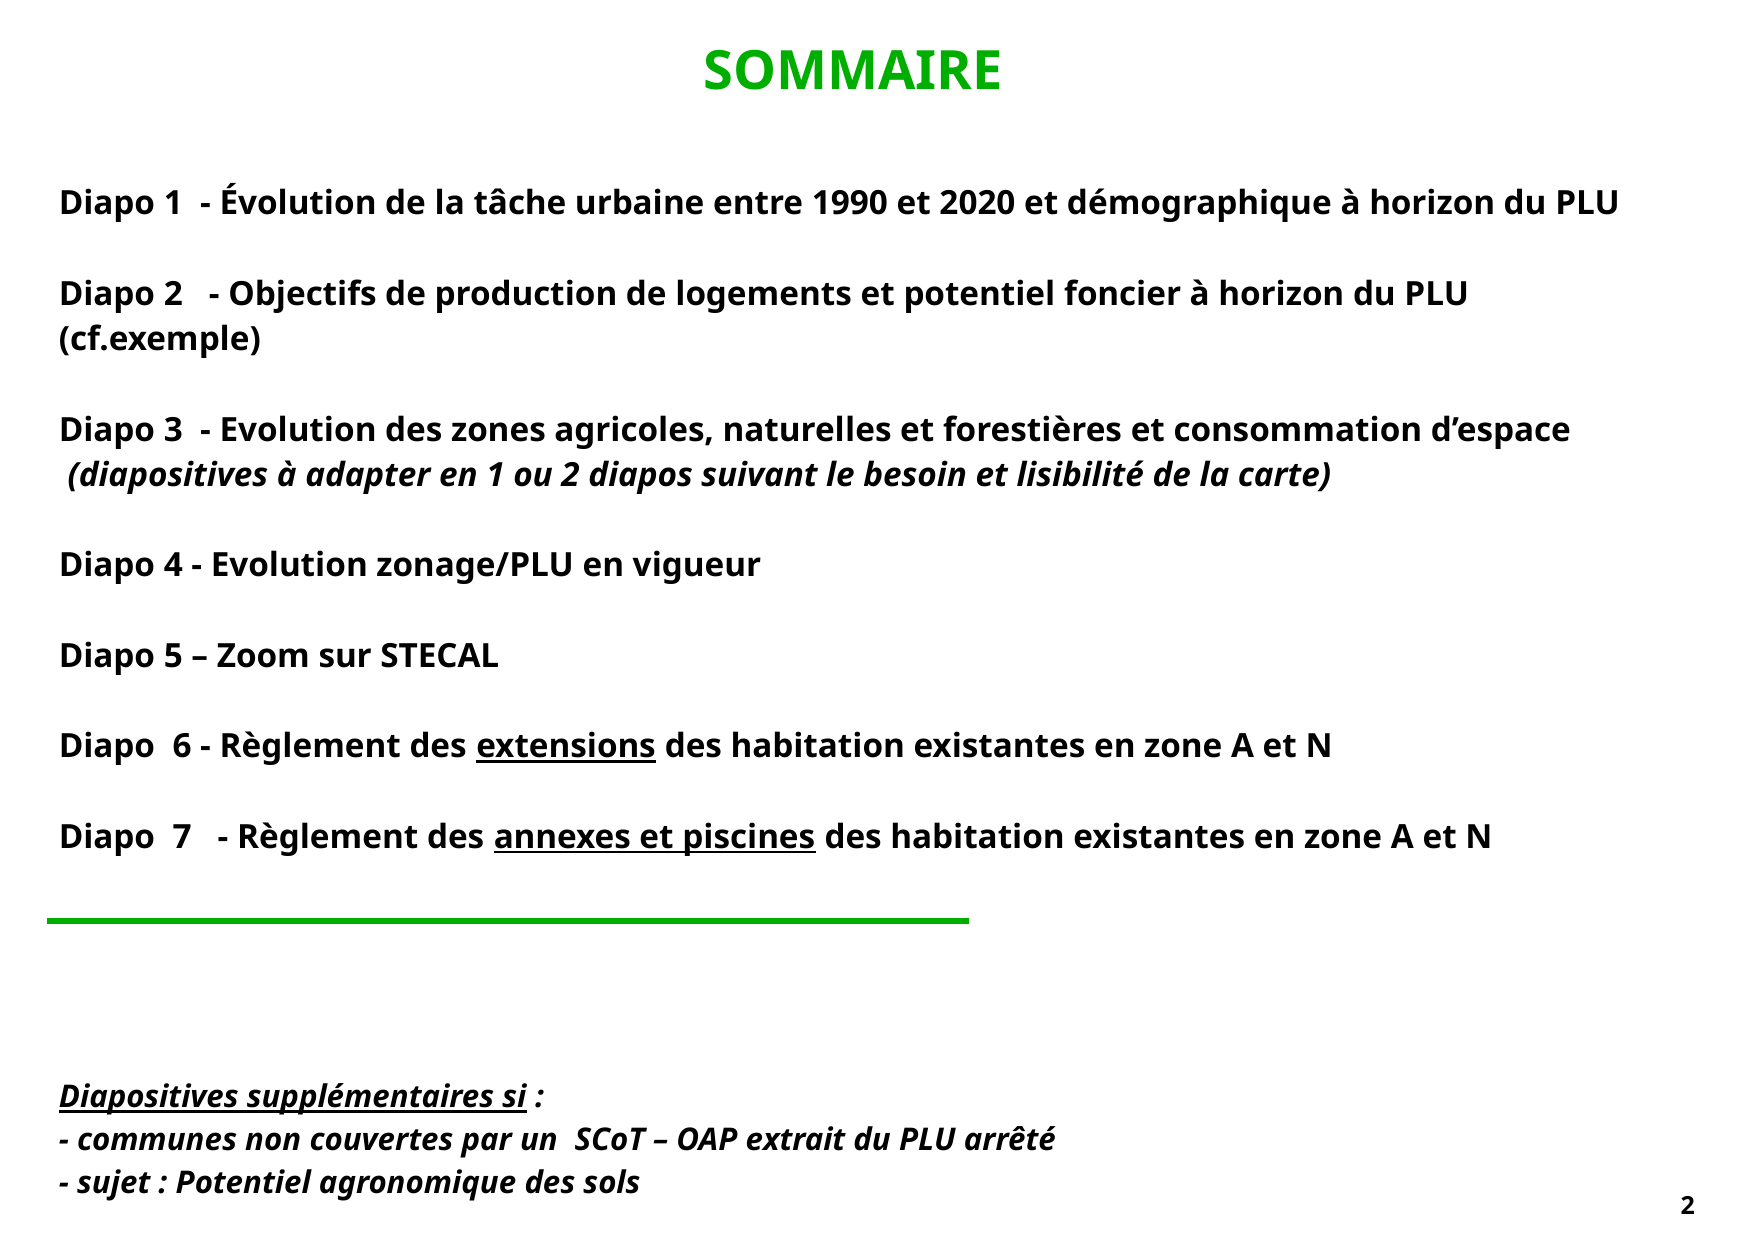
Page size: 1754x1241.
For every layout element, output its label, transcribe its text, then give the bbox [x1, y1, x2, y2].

text_box 4 [1392, 1181, 1695, 1232]
text_box SOMMAIRE Diapo 1 - Évolution de la tâche urbaine entre 1990 et 2020 et démographique à horizon du PLU Diapo 2 - Objectifs de production de logements et potentiel foncier à horizon du PLU (cf.exemple) Diapo 3 - Evolution des zones agricoles, naturelles et forestières et consommation d’espace (diapositives à adapter en 1 ou 2 diapos suivant le besoin et lisibilité de la carte) Diapo 4 - Evolution zonage/PLU en vigueur Diapo 5 – Zoom sur STECAL Diapo 6 - Règlement des extensions des habitation existantes en zone A et N Diapo 7 - Règlement des annexes et piscines des habitation existantes en zone A et N Diapositives supplémentaires si : - communes non couvertes par un SCoT – OAP extrait du PLU arrêté - sujet : Potentiel agronomique des sols [59, 31, 1648, 1182]
